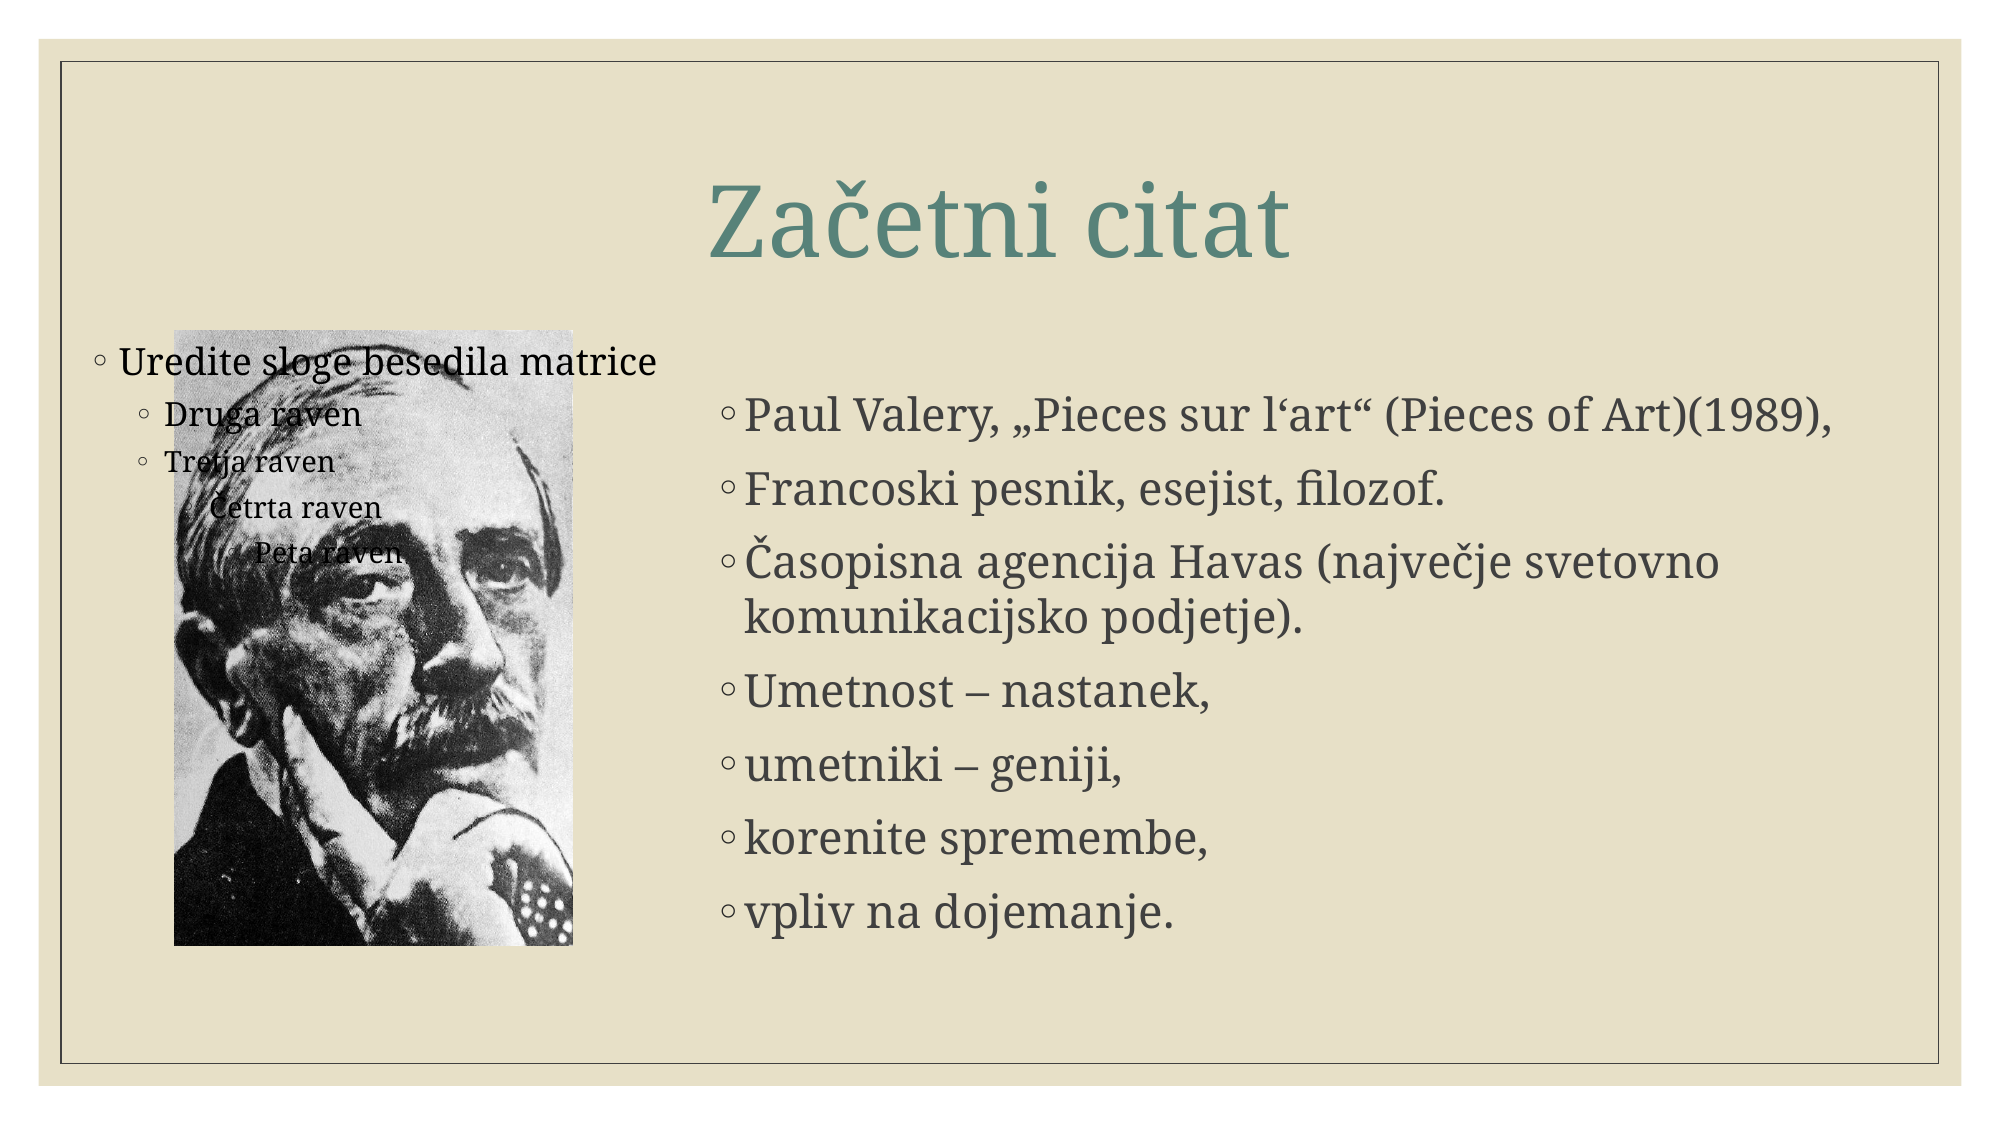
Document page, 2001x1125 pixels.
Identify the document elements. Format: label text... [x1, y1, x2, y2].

title Začetni citat [174, 105, 1825, 331]
list Paul Valery, „Pieces sur l‘art“ (Pieces of Art)(1989), Francoski pesnik, esejist, filozof. Časopisna agencija Havas (največje svetovno komunikacijsko podjetje). Umetnost – nastanek, umetniki – geniji, korenite spremembe, vpliv na dojemanje. [699, 330, 1865, 946]
picture [174, 330, 573, 946]
